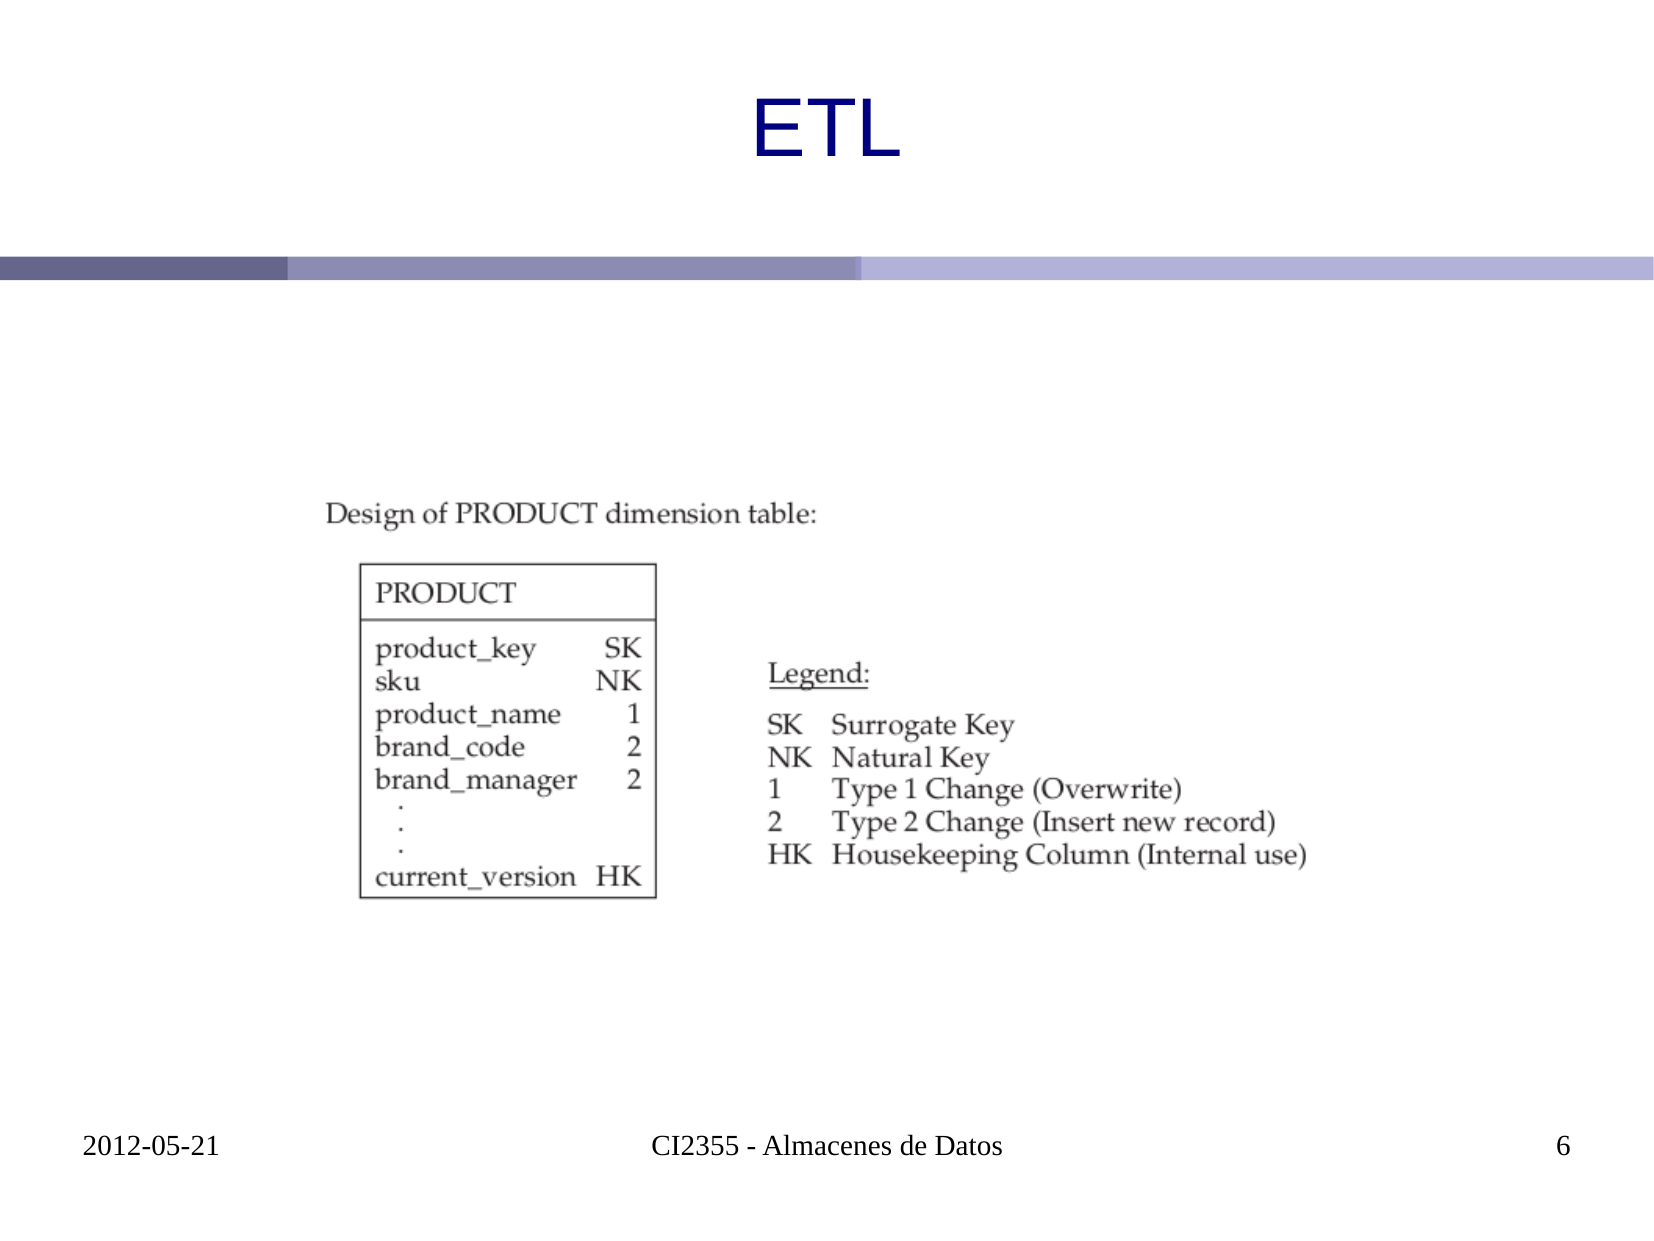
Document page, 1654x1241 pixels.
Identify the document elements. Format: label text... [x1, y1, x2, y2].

picture [310, 481, 1331, 923]
title ETL [0, 0, 1654, 257]
